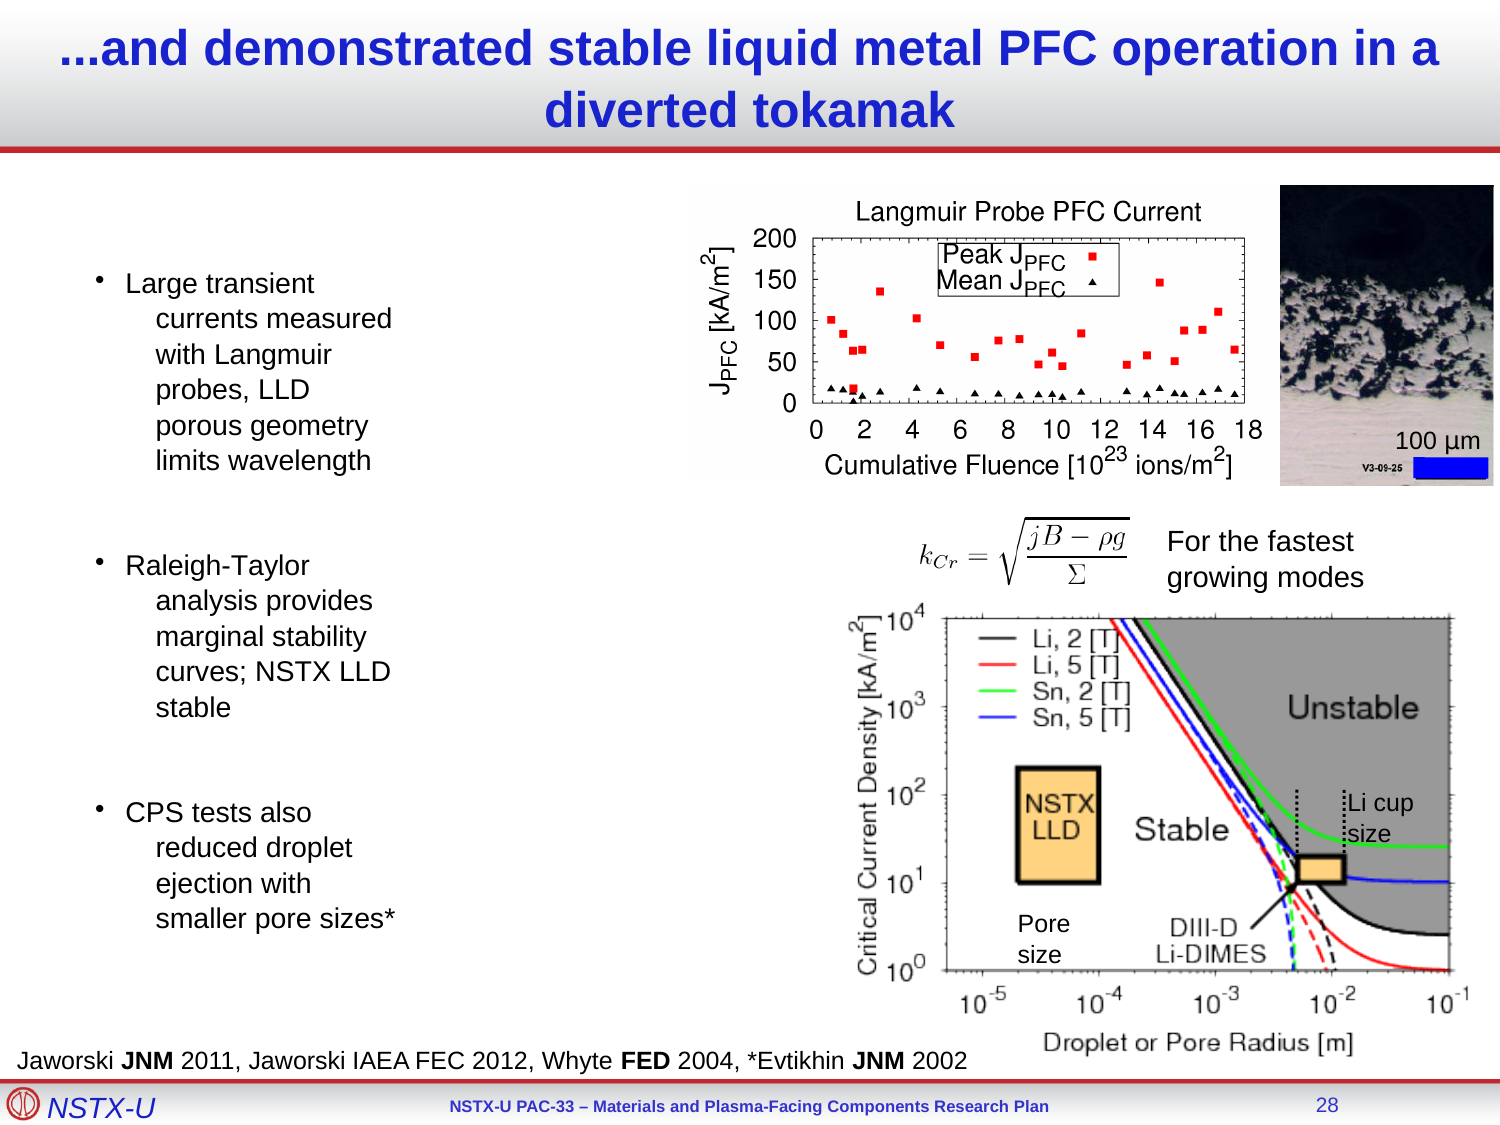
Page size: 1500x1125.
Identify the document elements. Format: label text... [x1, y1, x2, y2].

text_box For the fastest growing modes [1152, 513, 1453, 595]
picture [813, 504, 1489, 1061]
text_box Pore size [1002, 898, 1093, 970]
text_box 100 μm [1380, 415, 1496, 460]
text_box Jaworski JNM 2011, Jaworski IAEA FEC 2012, Whyte FED 2004, *Evtikhin JNM 2002 [2, 1036, 1015, 1079]
text_box Li cup size [1332, 778, 1430, 849]
list Large transient currents measured with Langmuir probes, LLD porous geometry limits wavelength Raleigh-Taylor analysis provides marginal stability curves; NSTX LLD stable CPS tests also reduced droplet ejection with smaller pore sizes* [13, 181, 689, 1000]
title ...and demonstrated stable liquid metal PFC operation in a diverted tokamak [0, 0, 1500, 150]
text_box 28 [1315, 1090, 1486, 1118]
picture [685, 185, 1494, 486]
